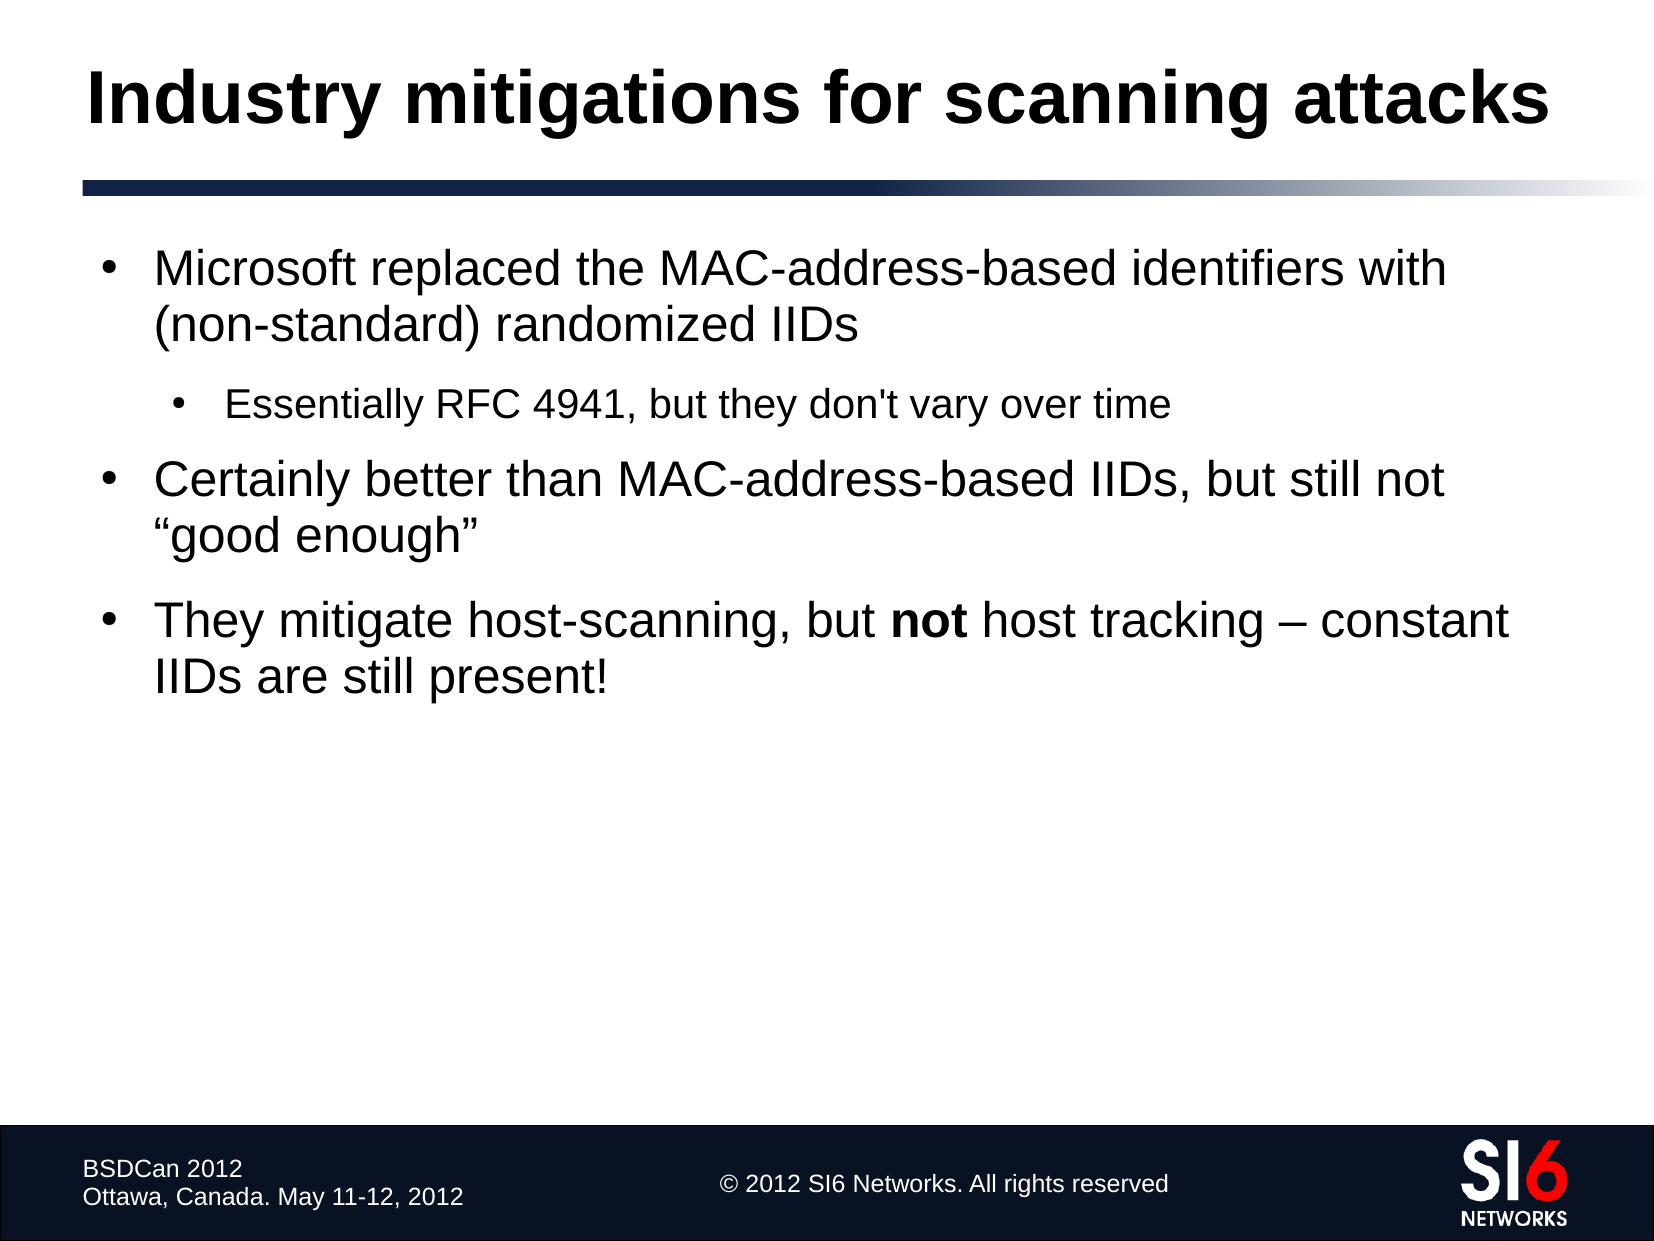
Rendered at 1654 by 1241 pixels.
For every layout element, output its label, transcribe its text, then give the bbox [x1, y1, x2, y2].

list Microsoft replaced the MAC-address-based identifiers with (non-standard) randomized IIDs Essentially RFC 4941, but they don't vary over time Certainly better than MAC-address-based IIDs, but still not “good enough” They mitigate host-scanning, but not host tracking – constant IIDs are still present! [82, 240, 1571, 1059]
picture [1461, 1139, 1567, 1226]
title Industry mitigations for scanning attacks [86, 30, 1576, 166]
